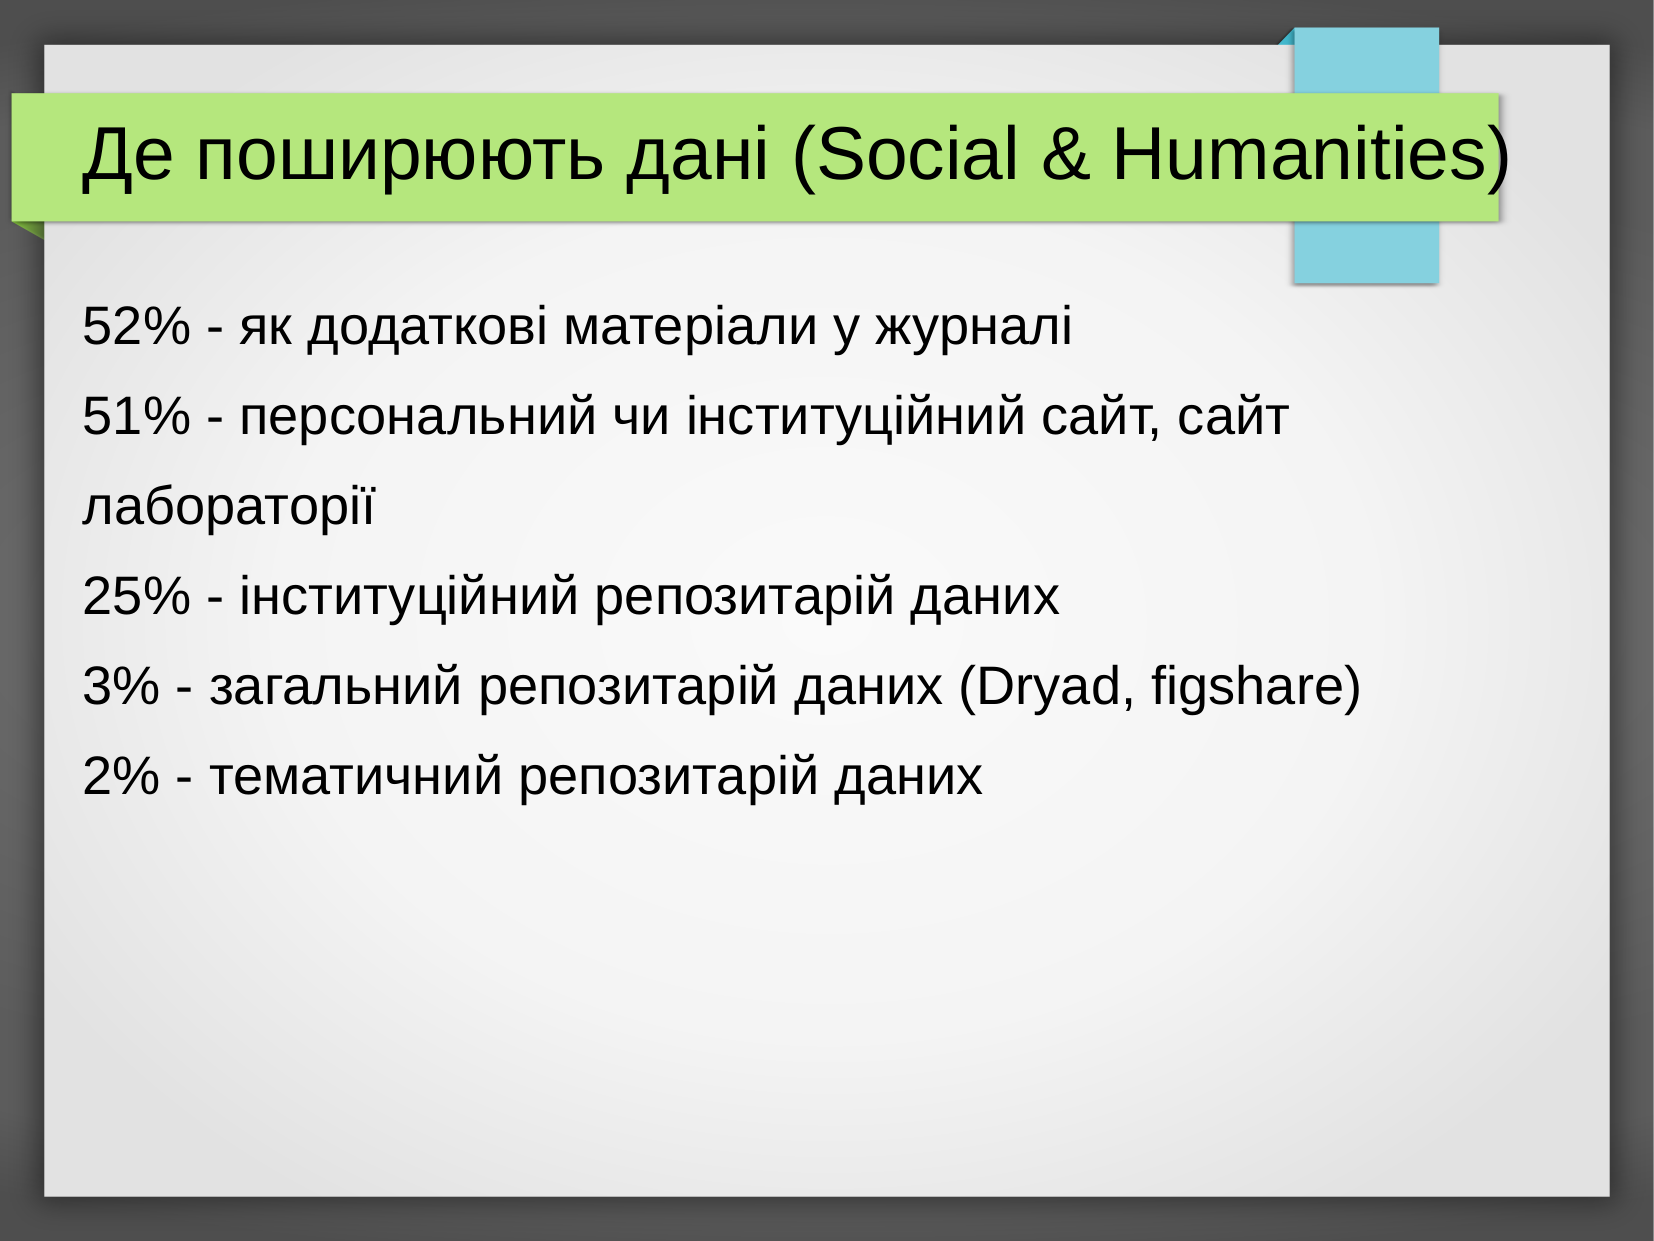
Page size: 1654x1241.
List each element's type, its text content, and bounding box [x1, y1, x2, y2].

title Де поширюють дані (Social & Humanities) [82, 69, 1583, 238]
picture [0, 0, 1654, 1241]
list 52% - як додаткові матеріали у журналі 51% - персональний чи інституційний сайт, сайт лабораторії 25% - інституційний репозитарій даних 3% - загальний репозитарій даних (Dryad, figshare) 2% - тематичний репозитарій даних [82, 295, 1571, 1015]
